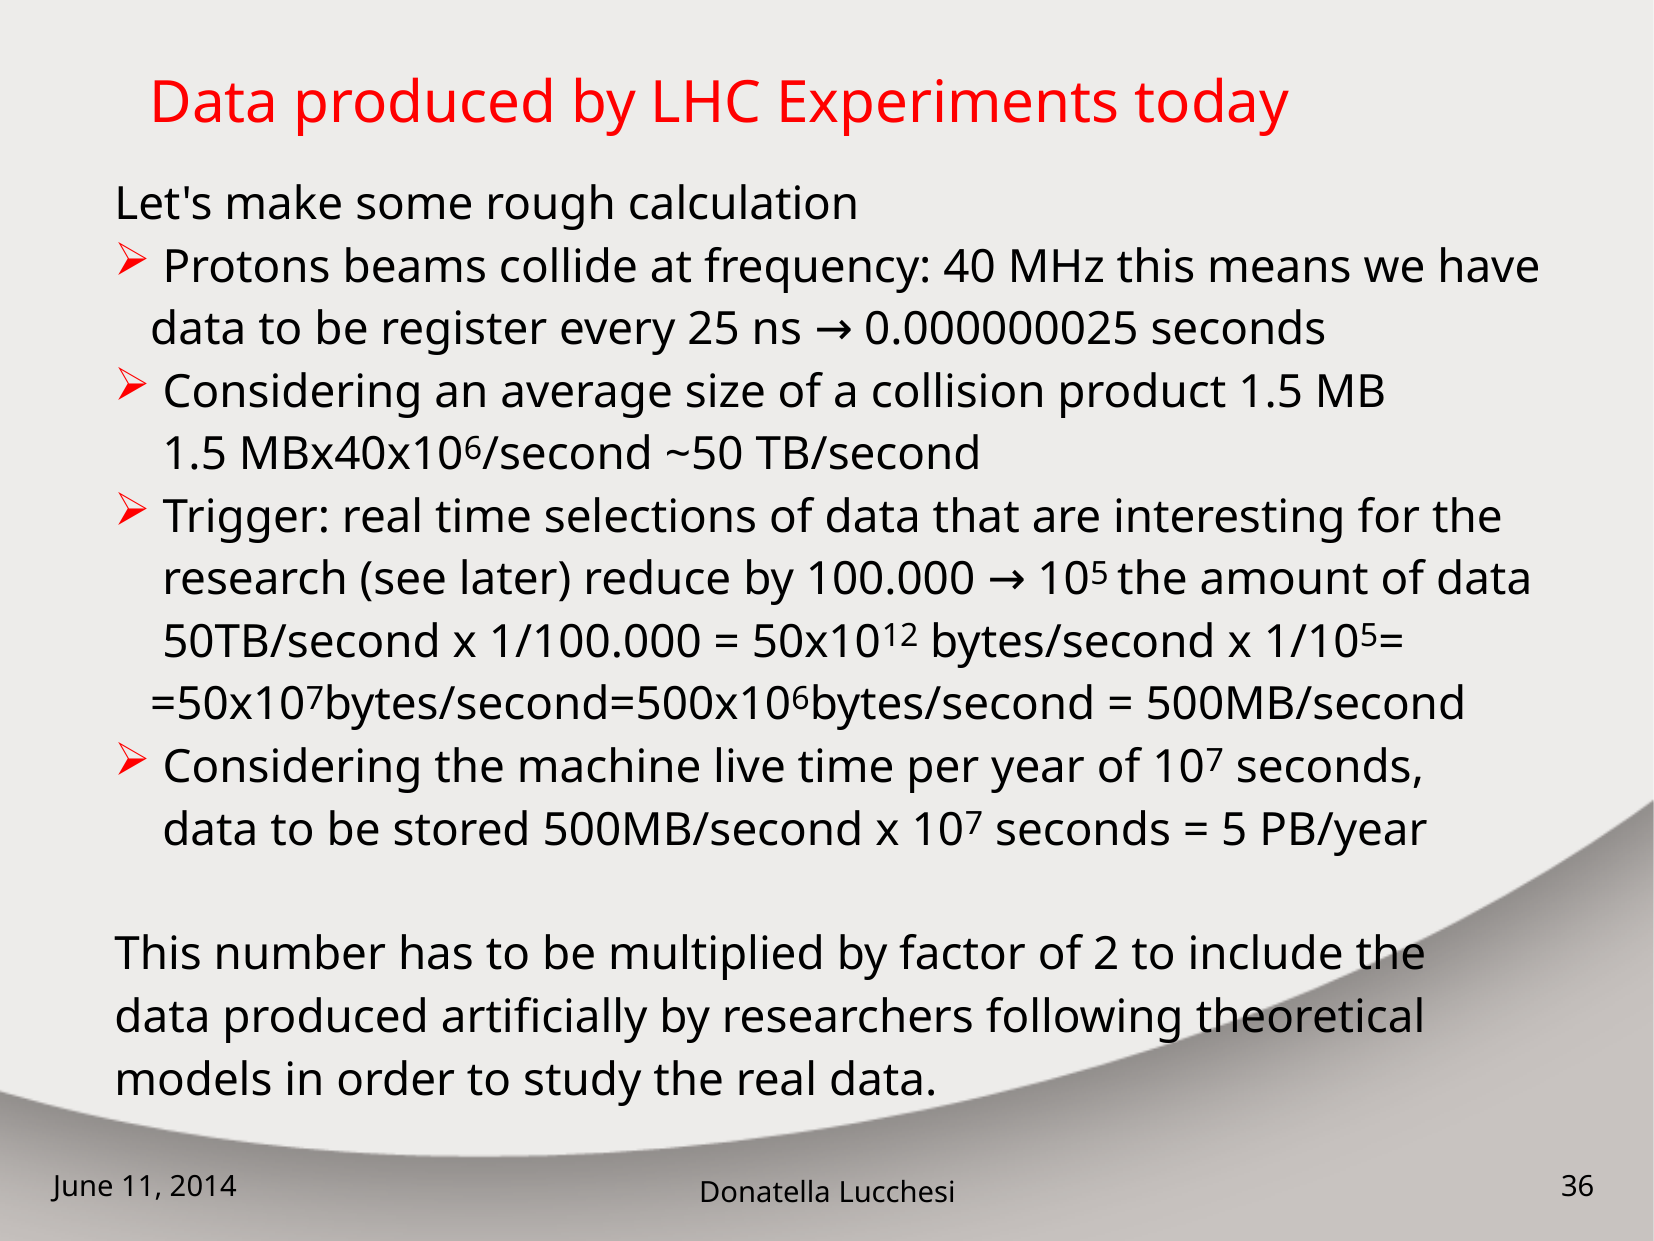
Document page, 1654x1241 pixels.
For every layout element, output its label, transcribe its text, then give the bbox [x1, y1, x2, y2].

picture [0, 0, 1654, 1241]
text_box Data produced by LHC Experiments today [134, 53, 1321, 150]
text_box Let's make some rough calculation Protons beams collide at frequency: 40 MHz this means we have data to be register every 25 ns → 0.000000025 seconds Considering an average size of a collision product 1.5 MB 1.5 MBx40x106/second ~50 TB/second Trigger: real time selections of data that are interesting for the research (see later) reduce by 100.000 → 105 the amount of data 50TB/second x 1/100.000 = 50x1012 bytes/second x 1/105= =50x107bytes/second=500x106bytes/second = 500MB/second Considering the machine live time per year of 107 seconds, data to be stored 500MB/second x 107 seconds = 5 PB/year This number has to be multiplied by factor of 2 to include the data produced artificially by researchers following theoretical models in order to study the real data. [99, 163, 1575, 1199]
